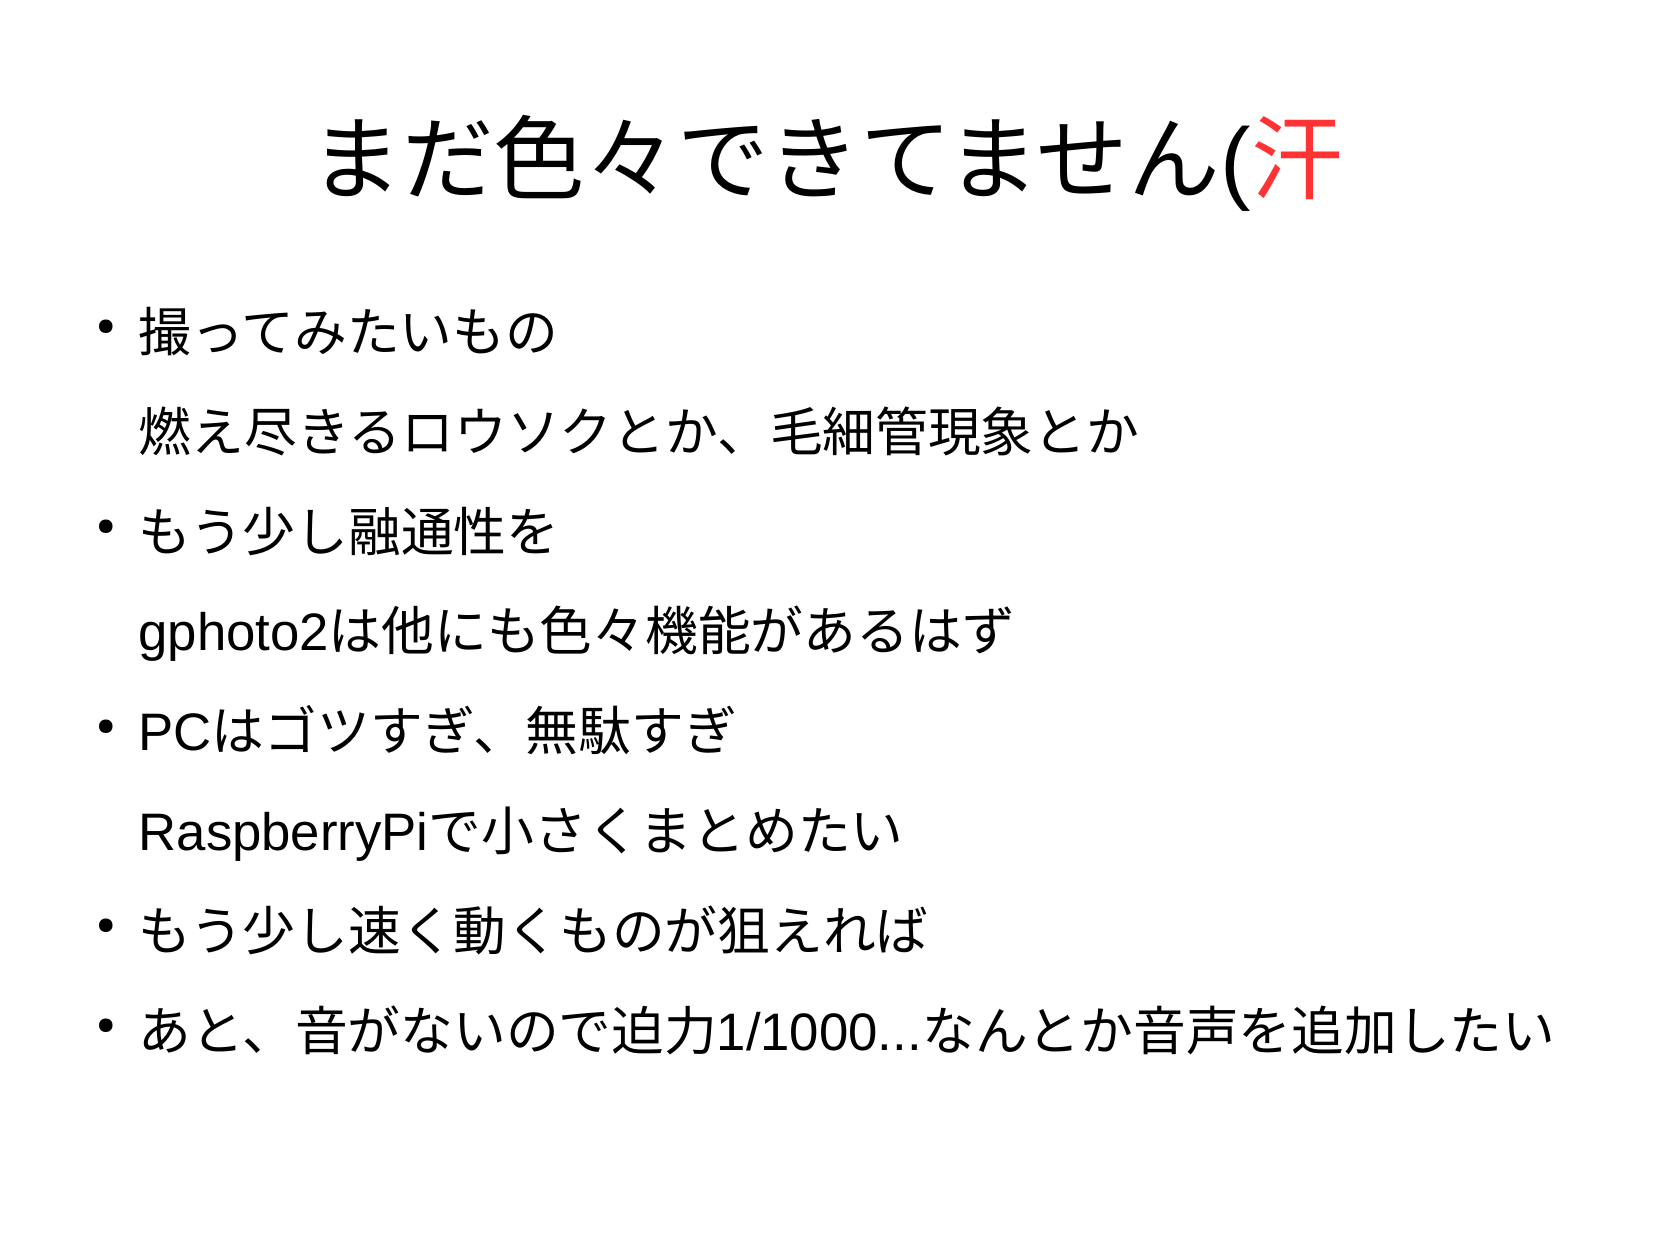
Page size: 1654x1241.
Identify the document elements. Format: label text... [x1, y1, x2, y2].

list 撮ってみたいもの 燃え尽きるロウソクとか、毛細管現象とか もう少し融通性を gphoto2は他にも色々機能があるはず PCはゴツすぎ、無駄すぎ RaspberryPiで小さくまとめたい もう少し速く動くものが狙えれば あと、音がないので迫力1/1000...なんとか音声を追加したい [82, 290, 1571, 1075]
title まだ色々できてません(汗 [82, 49, 1571, 257]
